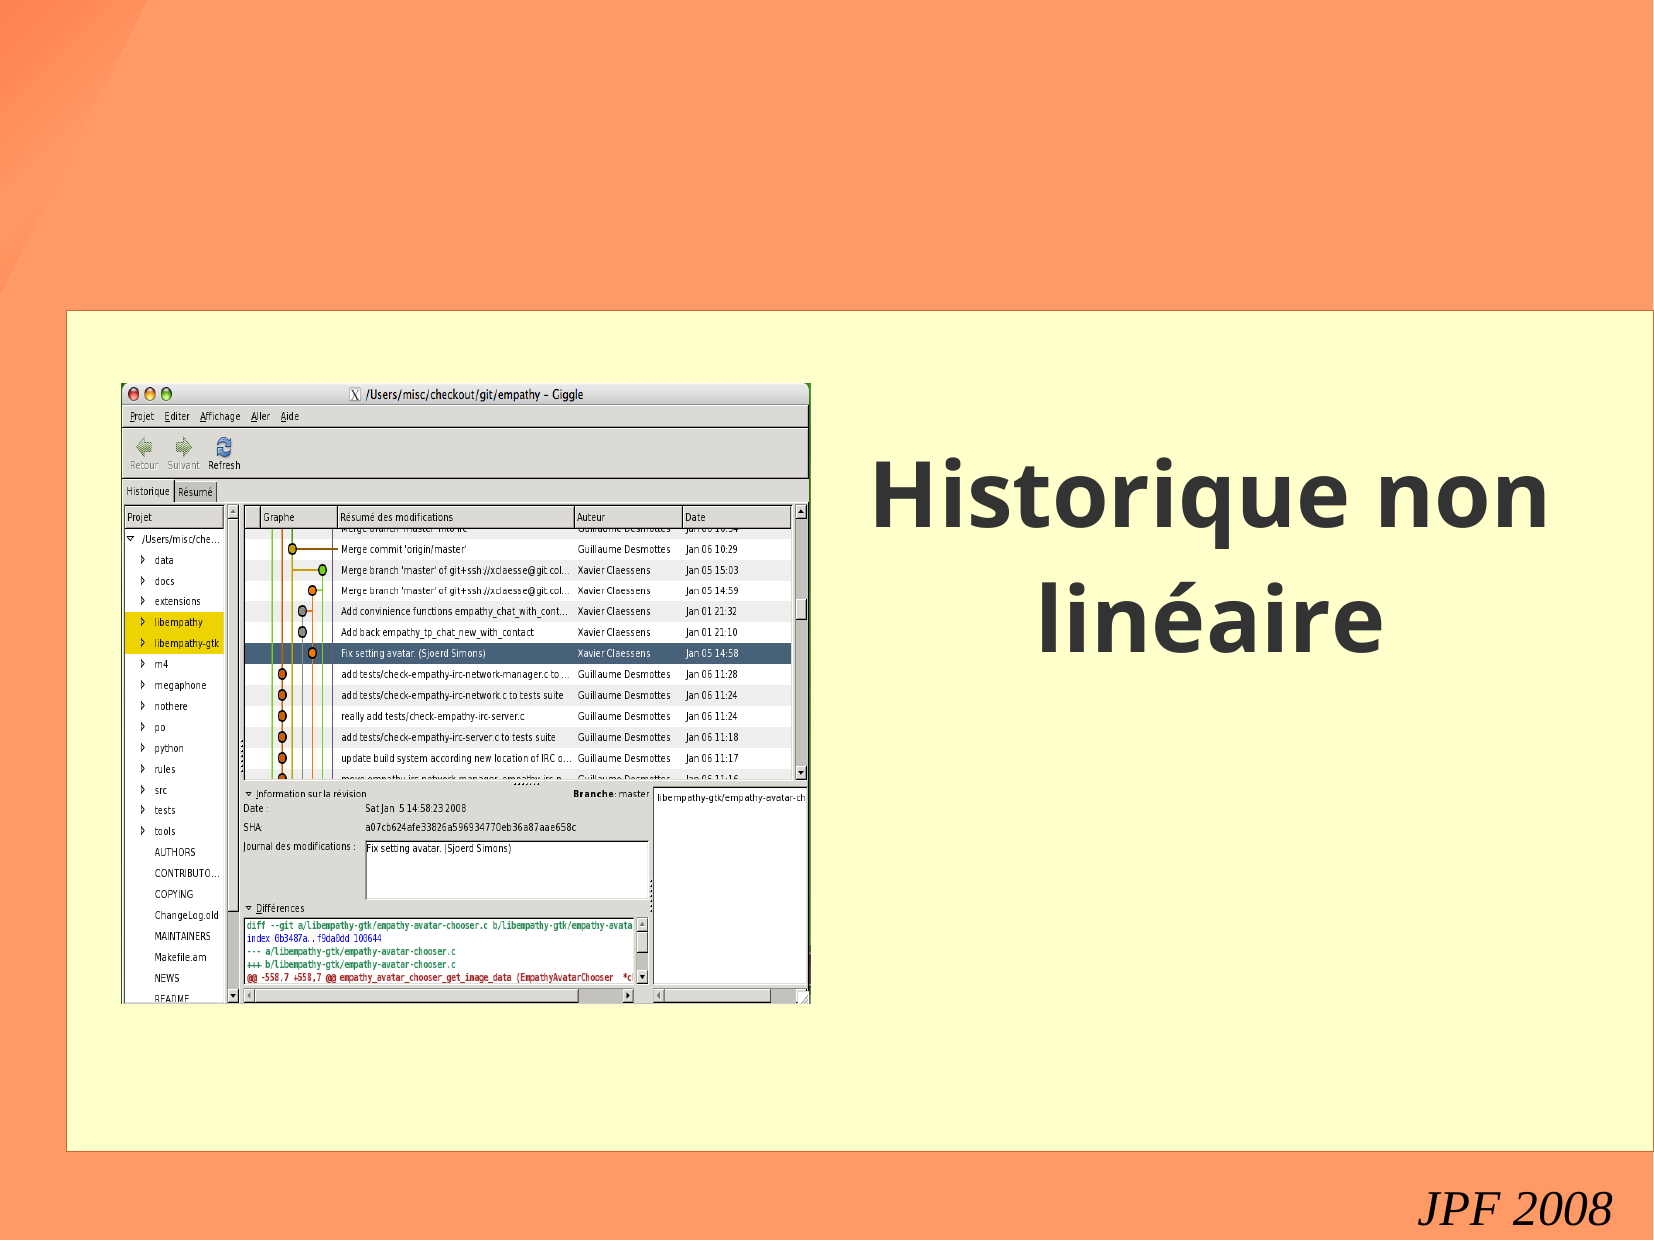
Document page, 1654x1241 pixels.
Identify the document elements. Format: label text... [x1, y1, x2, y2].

picture [121, 383, 811, 1004]
title Historique non linéaire [826, 442, 1595, 667]
